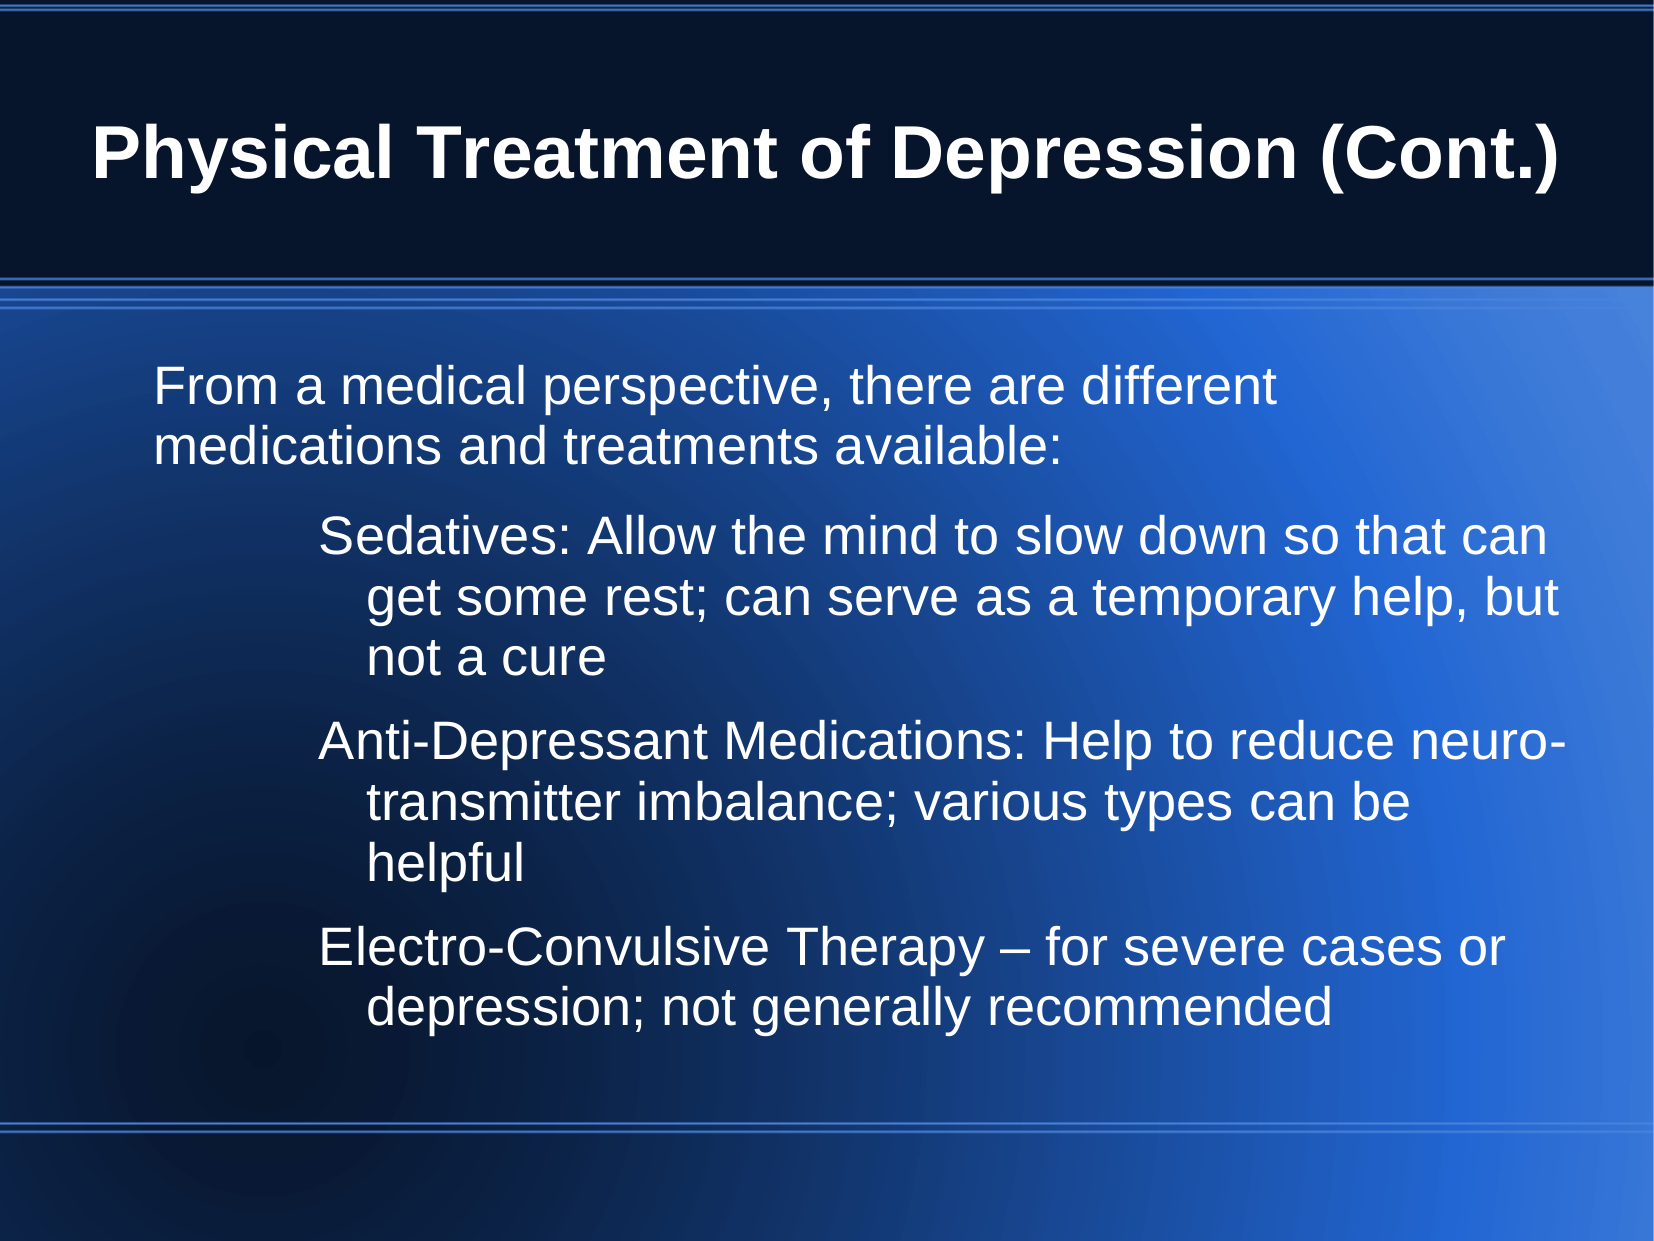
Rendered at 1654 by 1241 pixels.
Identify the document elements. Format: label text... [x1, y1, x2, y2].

list From a medical perspective, there are different medications and treatments available: Sedatives: Allow the mind to slow down so that can get some rest; can serve as a temporary help, but not a cure Anti-Depressant Medications: Help to reduce neuro-transmitter imbalance; various types can be helpful Electro-Convulsive Therapy – for severe cases or depression; not generally recommended [82, 355, 1571, 1058]
picture [0, 0, 1654, 1241]
title Physical Treatment of Depression (Cont.) [82, 49, 1571, 257]
